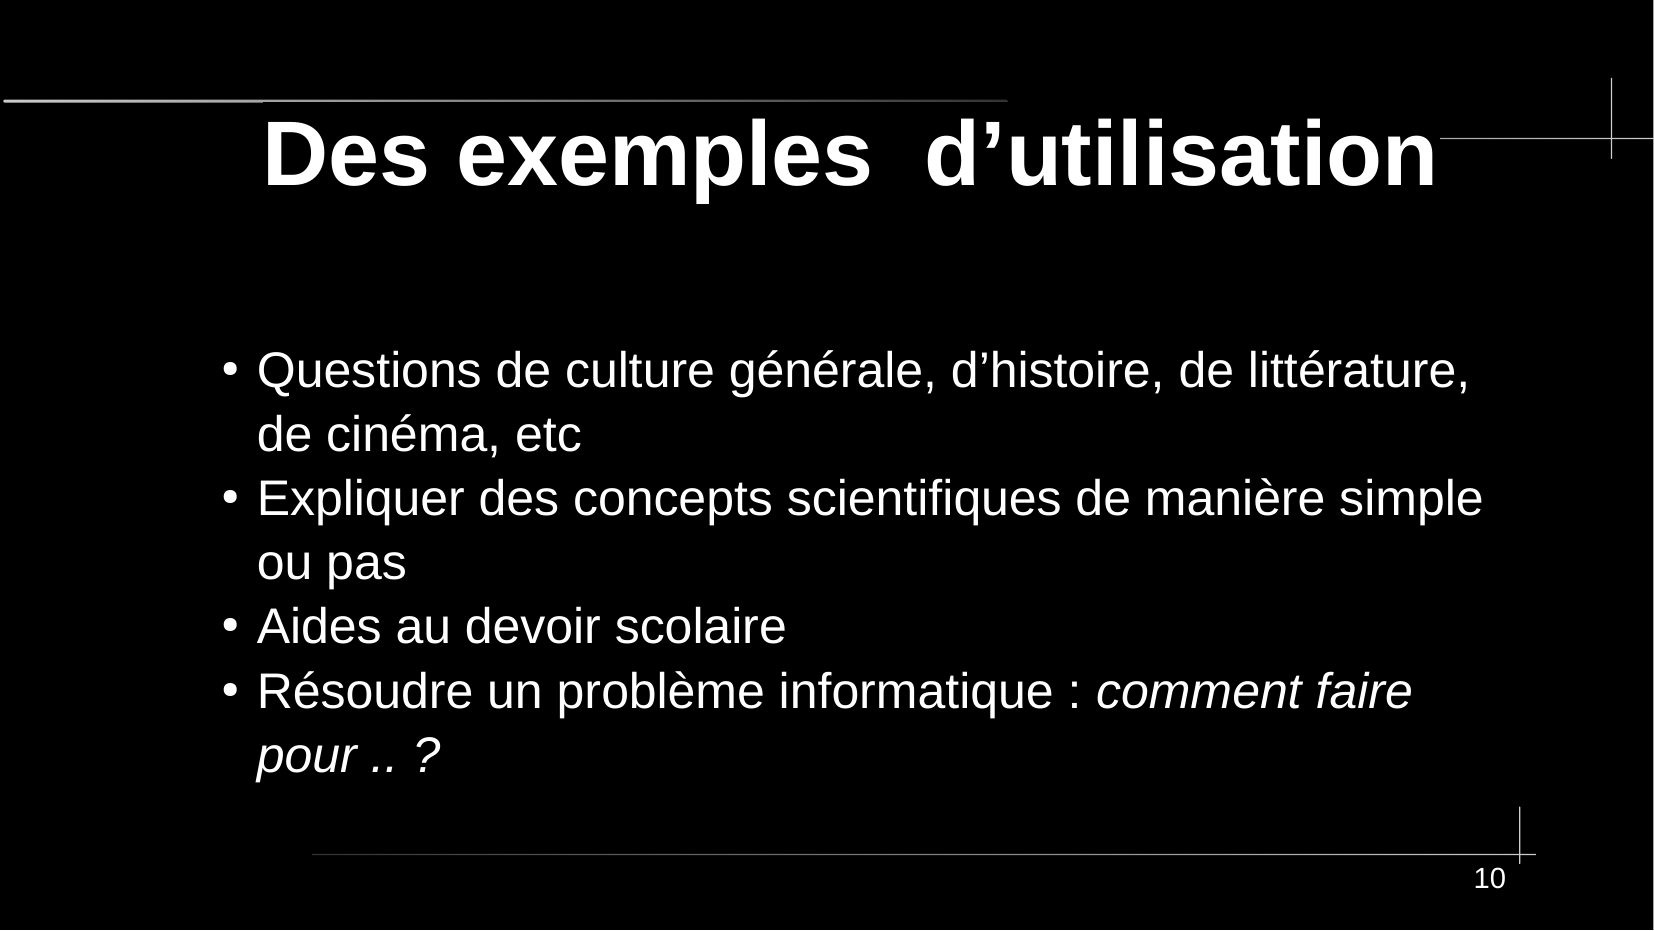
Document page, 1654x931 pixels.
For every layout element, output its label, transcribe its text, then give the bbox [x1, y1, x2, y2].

text_box Questions de culture générale, d’histoire, de littérature, de cinéma, etc Expliquer des concepts scientifiques de manière simple ou pas Aides au devoir scolaire Résoudre un problème informatique : comment faire pour .. ? [206, 215, 1506, 931]
title Des exemples d’utilisation [88, 100, 1654, 207]
